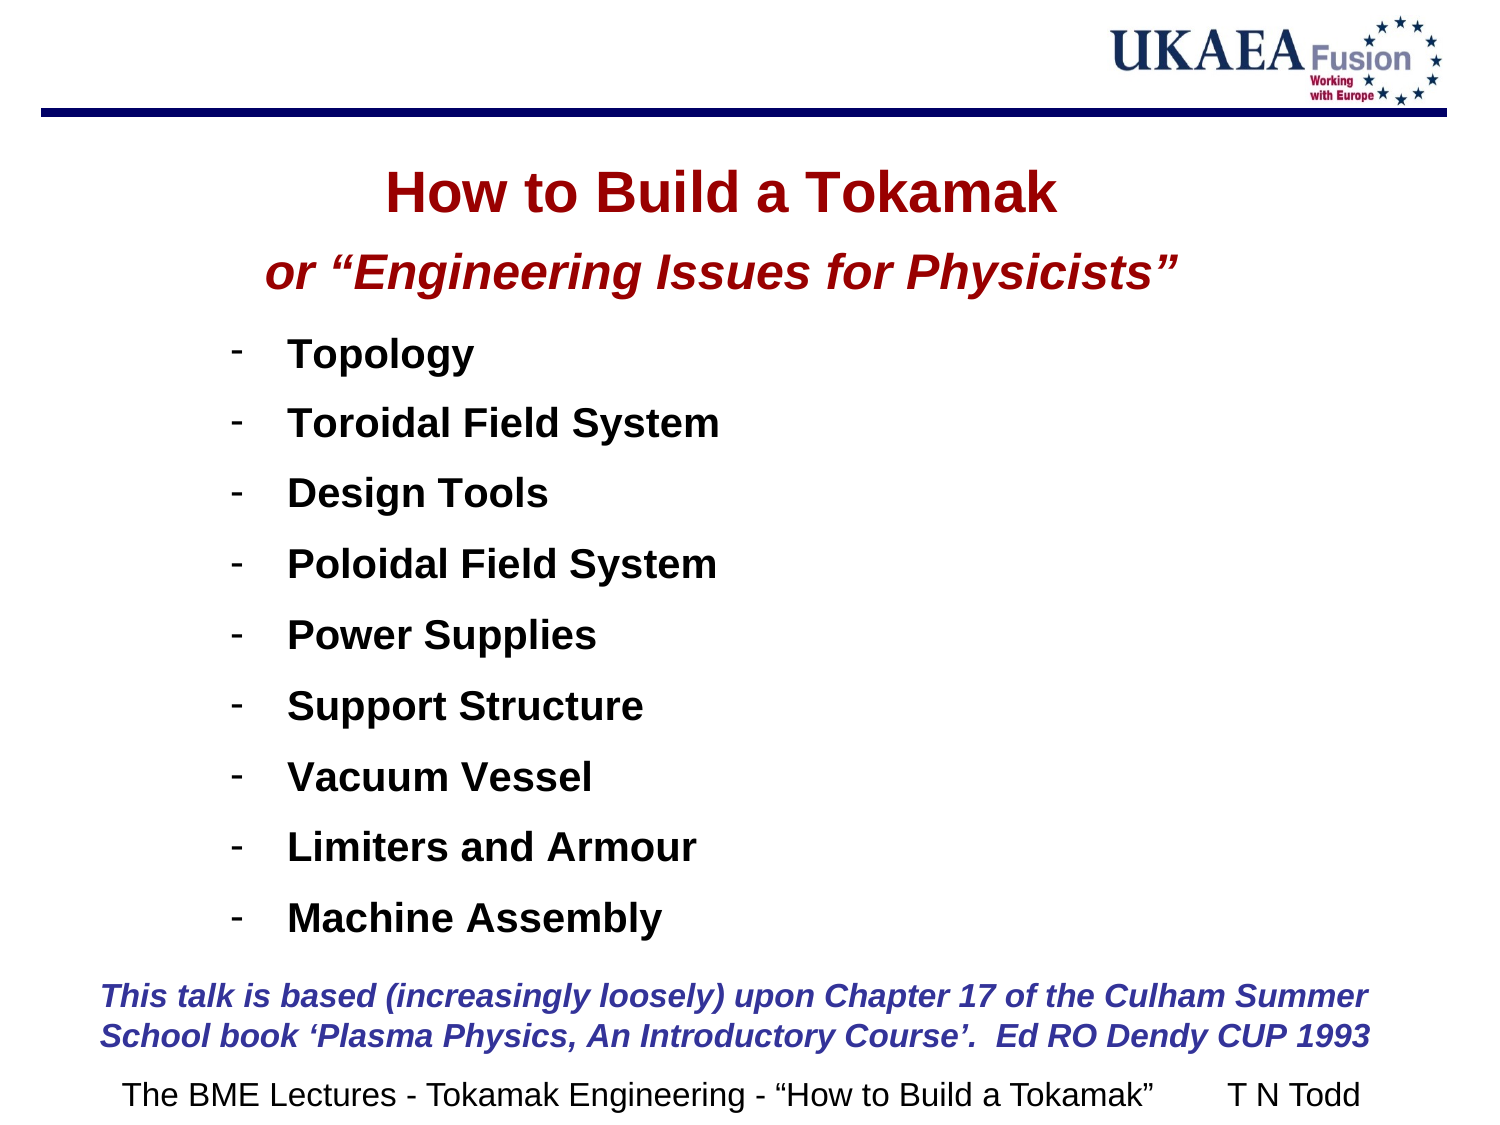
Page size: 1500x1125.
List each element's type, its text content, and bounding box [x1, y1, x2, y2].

text_box This talk is based (increasingly loosely) upon Chapter 17 of the Culham Summer School book ‘Plasma Physics, An Introductory Course’. Ed RO Dendy CUP 1993 [85, 966, 1454, 1062]
text_box Topology Toroidal Field System Design Tools Poloidal Field System Power Supplies Support Structure Vacuum Vessel Limiters and Armour Machine Assembly [67, 266, 943, 999]
picture [1107, 15, 1443, 106]
text_box How to Build a Tokamak or “Engineering Issues for Physicists” [237, 162, 1207, 307]
